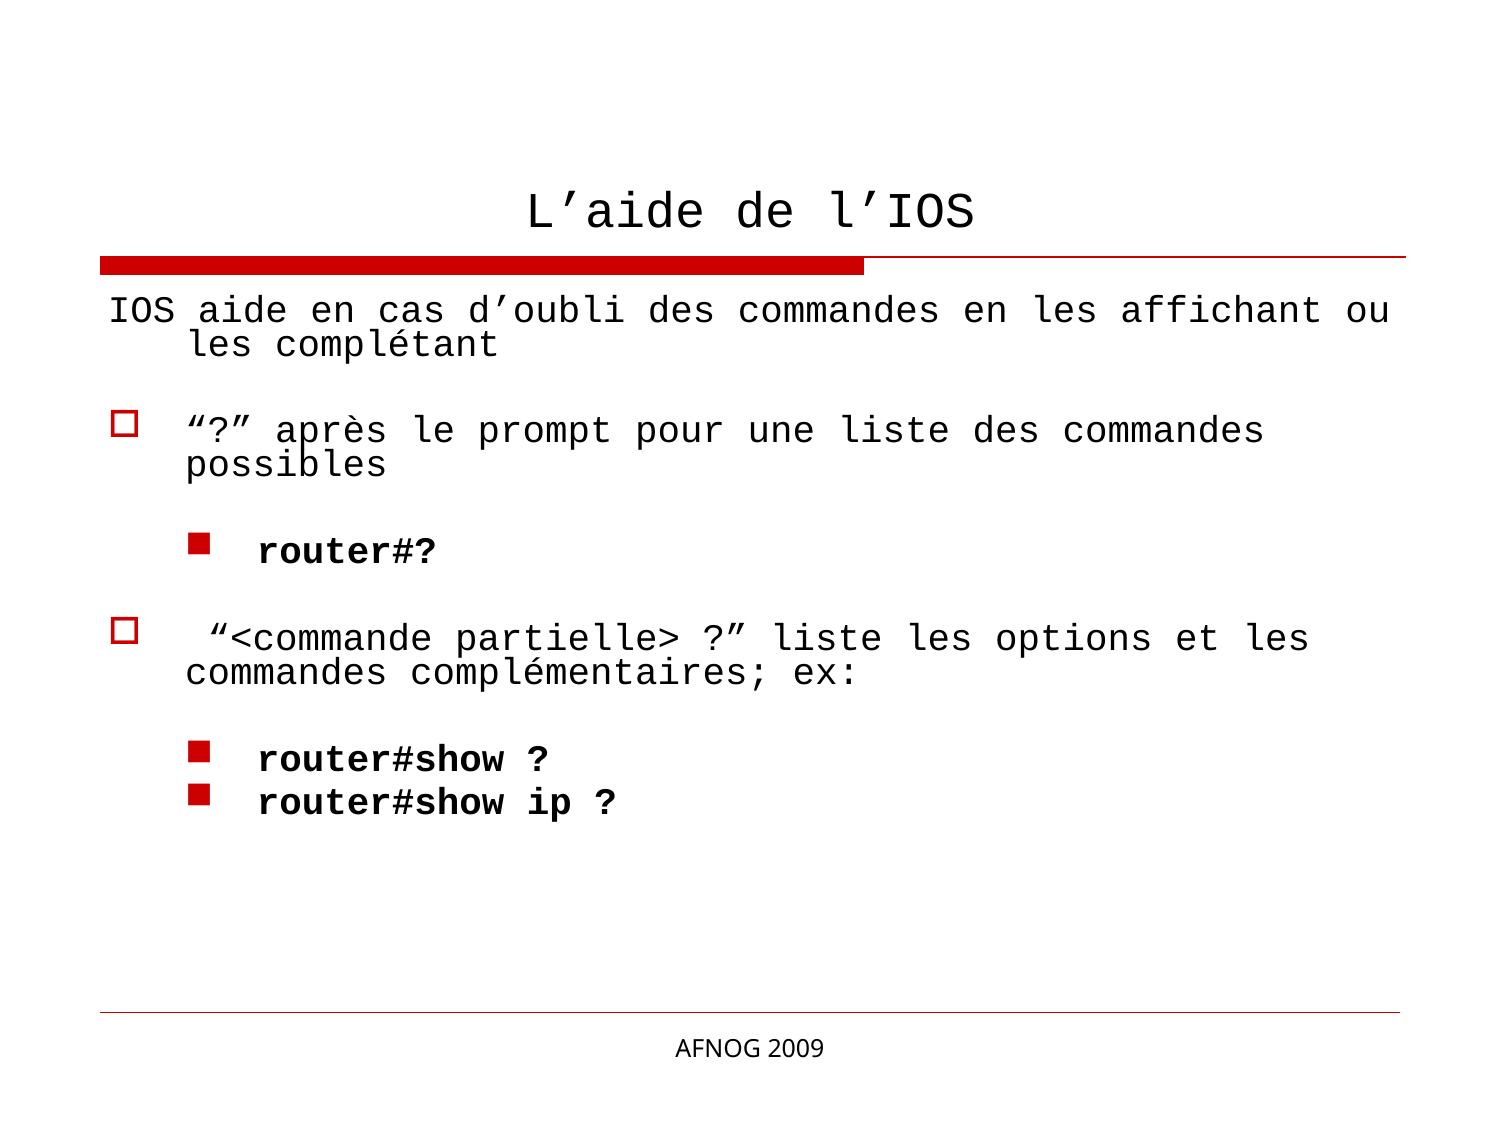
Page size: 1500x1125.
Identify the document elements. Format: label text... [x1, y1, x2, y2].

text_box AFNOG 2009 [512, 1024, 988, 1103]
list IOS aide en cas d’oubli des commandes en les affichant ou les complétant “?” après le prompt pour une liste des commandes possibles router#? “<commande partielle> ?” liste les options et les commandes complémentaires; ex: router#show ? router#show ip ? [92, 287, 1406, 988]
title L’aide de l’IOS [94, 49, 1407, 250]
